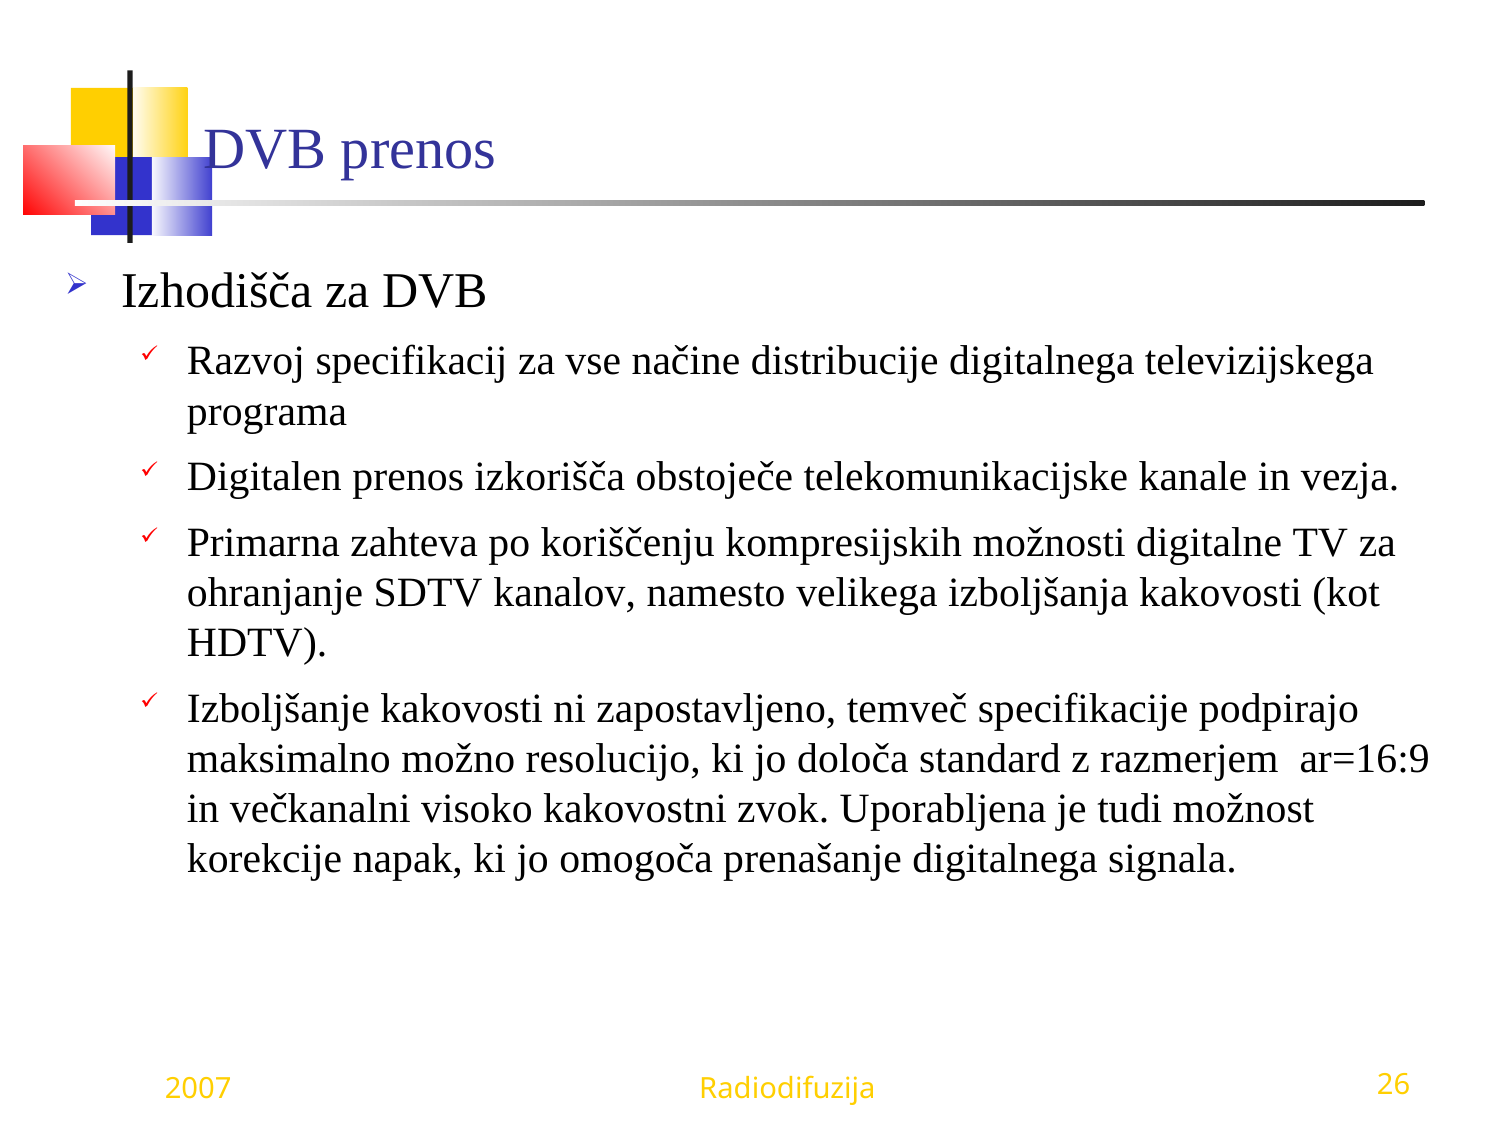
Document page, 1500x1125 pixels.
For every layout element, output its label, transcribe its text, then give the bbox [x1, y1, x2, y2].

text_box Radiodifuzija [549, 1037, 1026, 1113]
list Izhodišča za DVB Razvoj specifikacij za vse načine distribucije digitalnega televizijskega programa Digitalen prenos izkorišča obstoječe telekomunikacijske kanale in vezja. Primarna zahteva po koriščenju kompresijskih možnosti digitalne TV za ohranjanje SDTV kanalov, namesto velikega izboljšanja kakovosti (kot HDTV). Izboljšanje kakovosti ni zapostavljeno, temveč specifikacije podpirajo maksimalno možno resolucijo, ki jo določa standard z razmerjem ar=16:9 in večkanalni visoko kakovostni zvok. Uporabljena je tudi možnost korekcije napak, ki jo omogoča prenašanje digitalnega signala. [50, 249, 1469, 1007]
text_box 2007 [150, 1037, 463, 1113]
title DVB prenos [188, 101, 1468, 188]
text_box <number> [1112, 1037, 1426, 1113]
